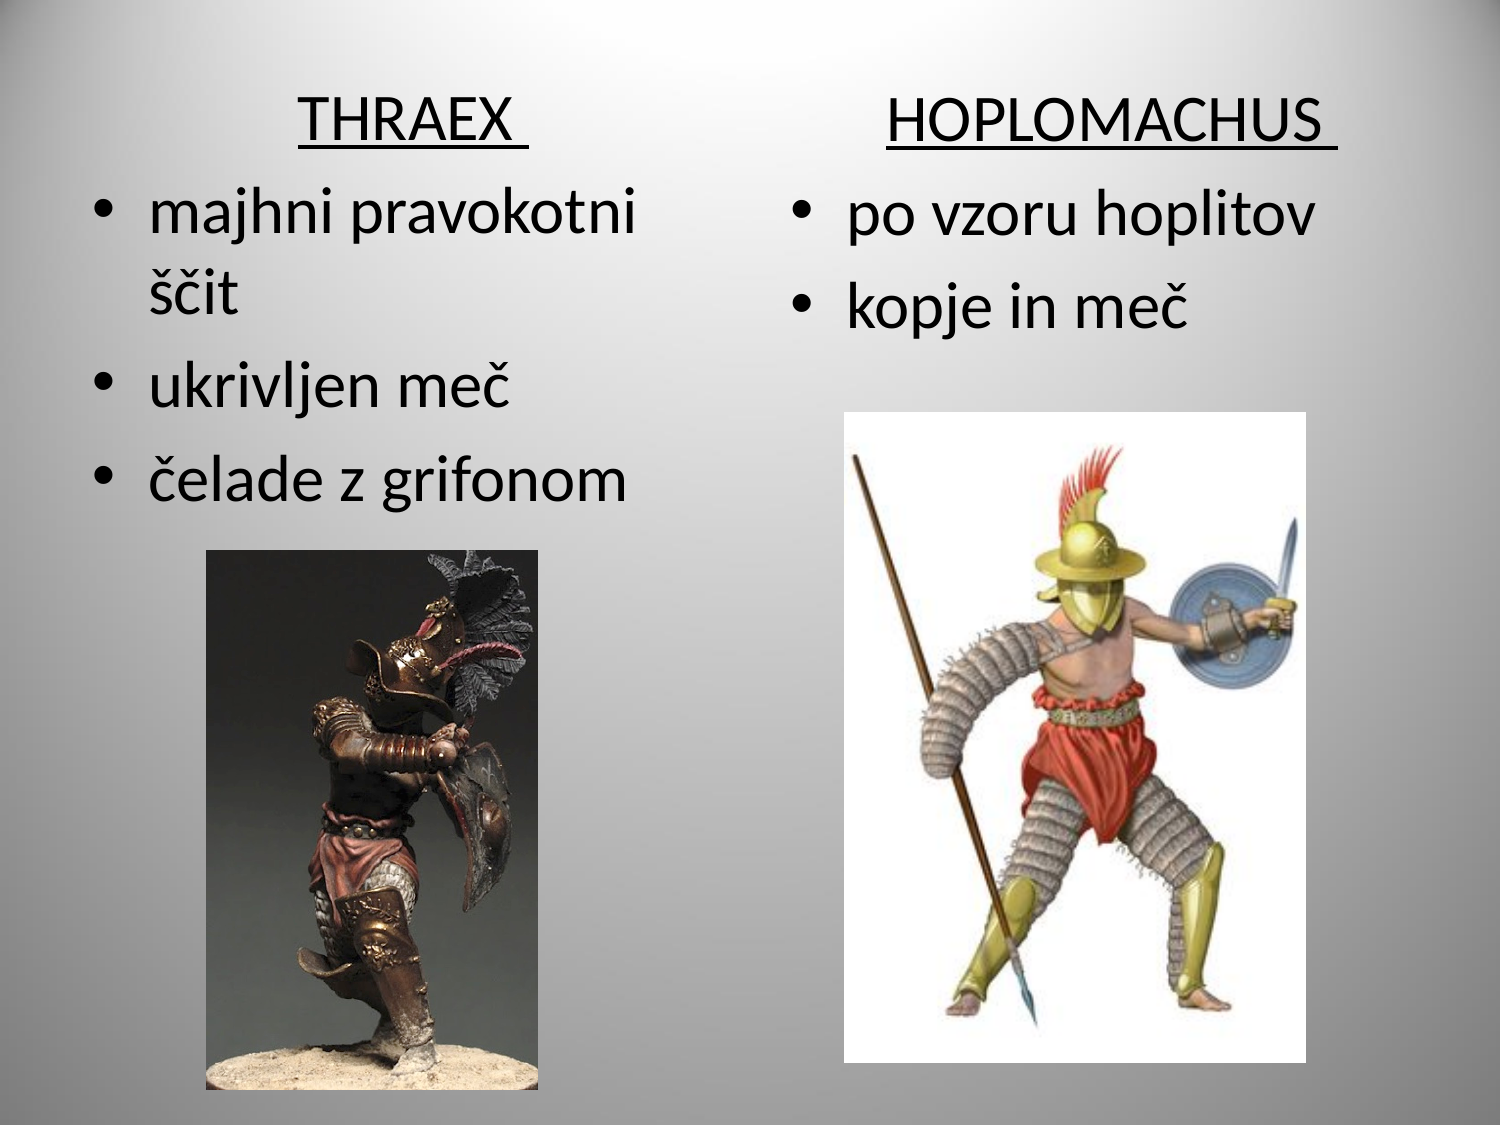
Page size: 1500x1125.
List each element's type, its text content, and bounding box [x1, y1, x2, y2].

picture [0, 0, 1500, 1125]
text_box HOPLOMACHUS po vzoru hoplitov kopje in meč [775, 67, 1449, 1060]
list THRAEX majhni pravokotni ščit ukrivljen meč čelade z grifonom [76, 66, 750, 1059]
